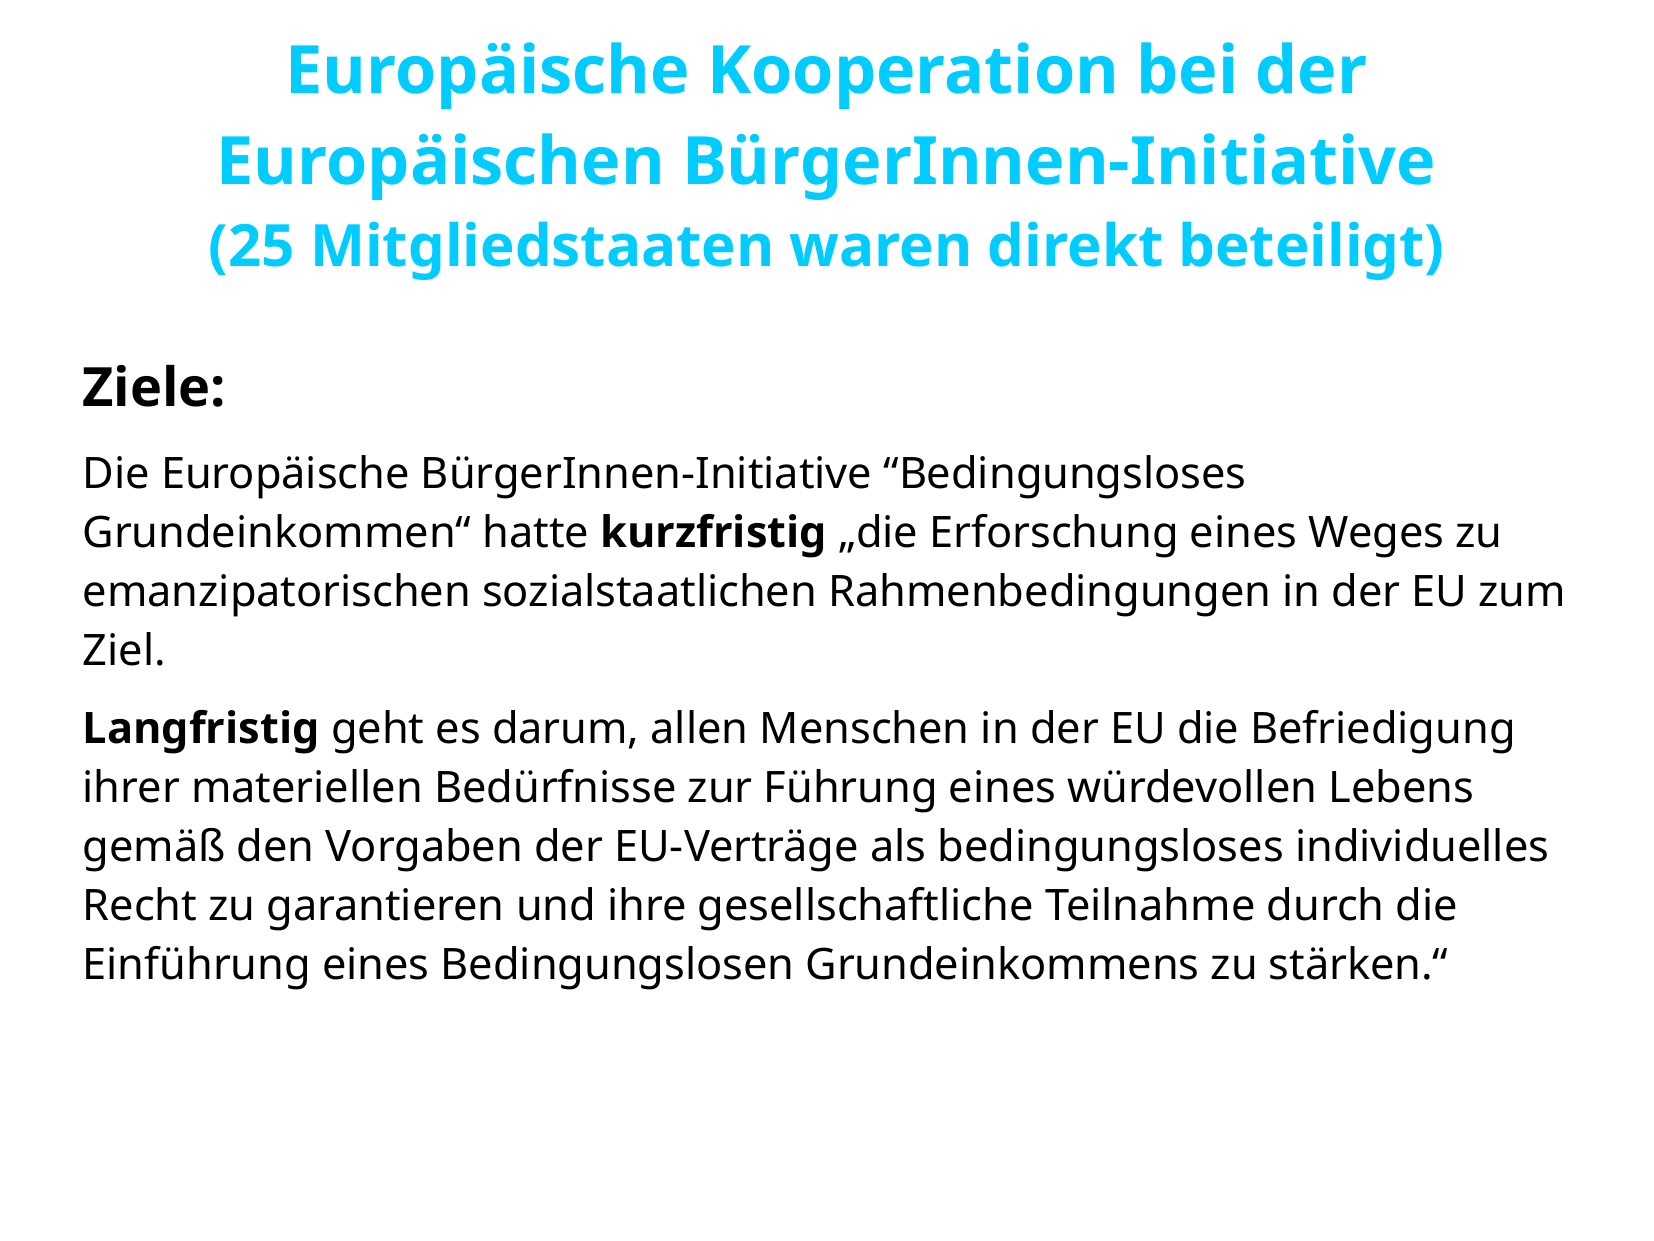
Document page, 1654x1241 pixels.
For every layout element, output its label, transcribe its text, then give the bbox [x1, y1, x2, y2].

title Europäische Kooperation bei der Europäischen BürgerInnen-Initiative (25 Mitgliedstaaten waren direkt beteiligt) [82, 36, 1571, 270]
list Ziele: Die Europäische BürgerInnen-Initiative “Bedingungsloses Grundeinkommen“ hatte kurzfristig „die Erforschung eines Weges zu emanzipatorischen sozialstaatlichen Rahmenbedingungen in der EU zum Ziel. Langfristig geht es darum, allen Menschen in der EU die Befriedigung ihrer materiellen Bedürfnisse zur Führung eines würdevollen Lebens gemäß den Vorgaben der EU-Verträge als bedingungsloses individuelles Recht zu garantieren und ihre gesellschaftliche Teilnahme durch die Einführung eines Bedingungslosen Grundeinkommens zu stärken.“ [82, 290, 1571, 1010]
